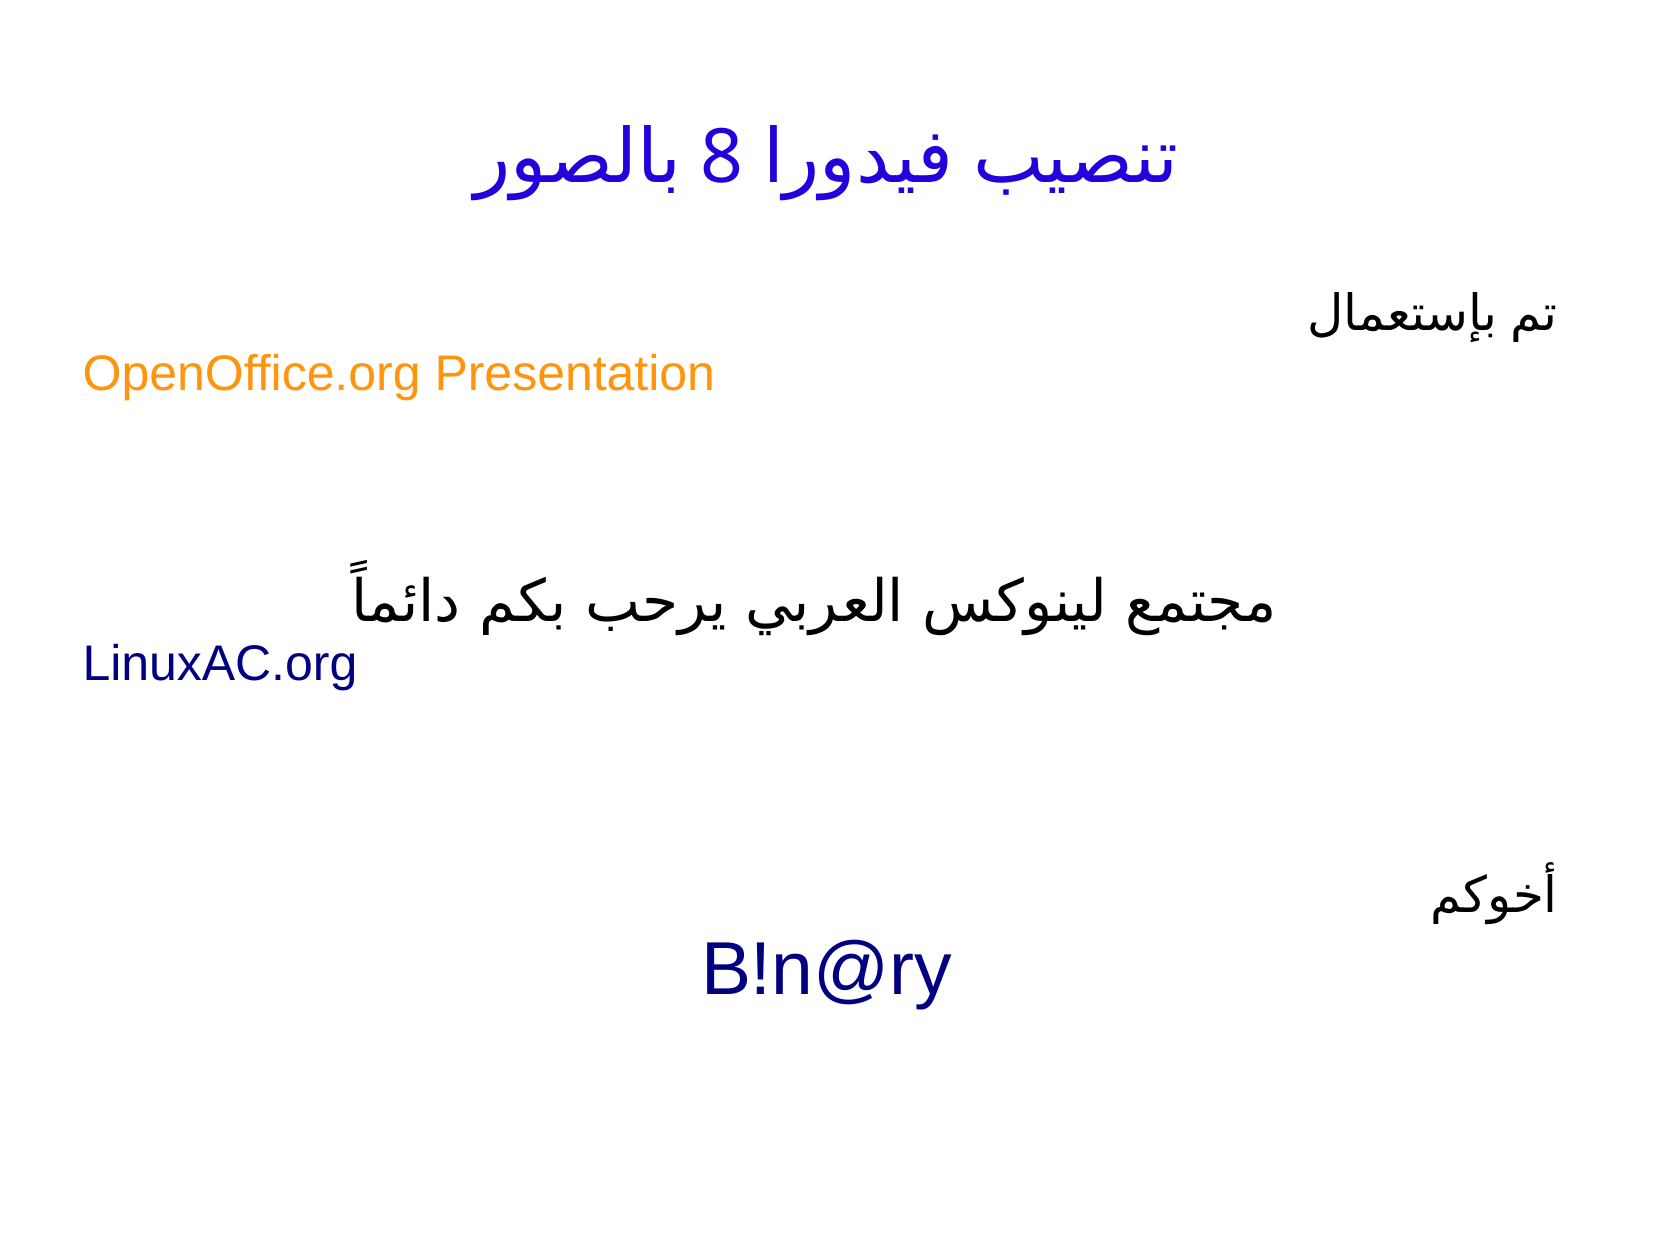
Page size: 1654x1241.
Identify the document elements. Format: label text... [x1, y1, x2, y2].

title تنصيب فيدورا 8 بالصور [82, 49, 1571, 257]
subtitle تم بإستعمال OpenOffice.org Presentation مجتمع لينوكس العربي يرحب بكم دائماً LinuxAC.org أخوكم B!n@ry [82, 286, 1571, 1113]
